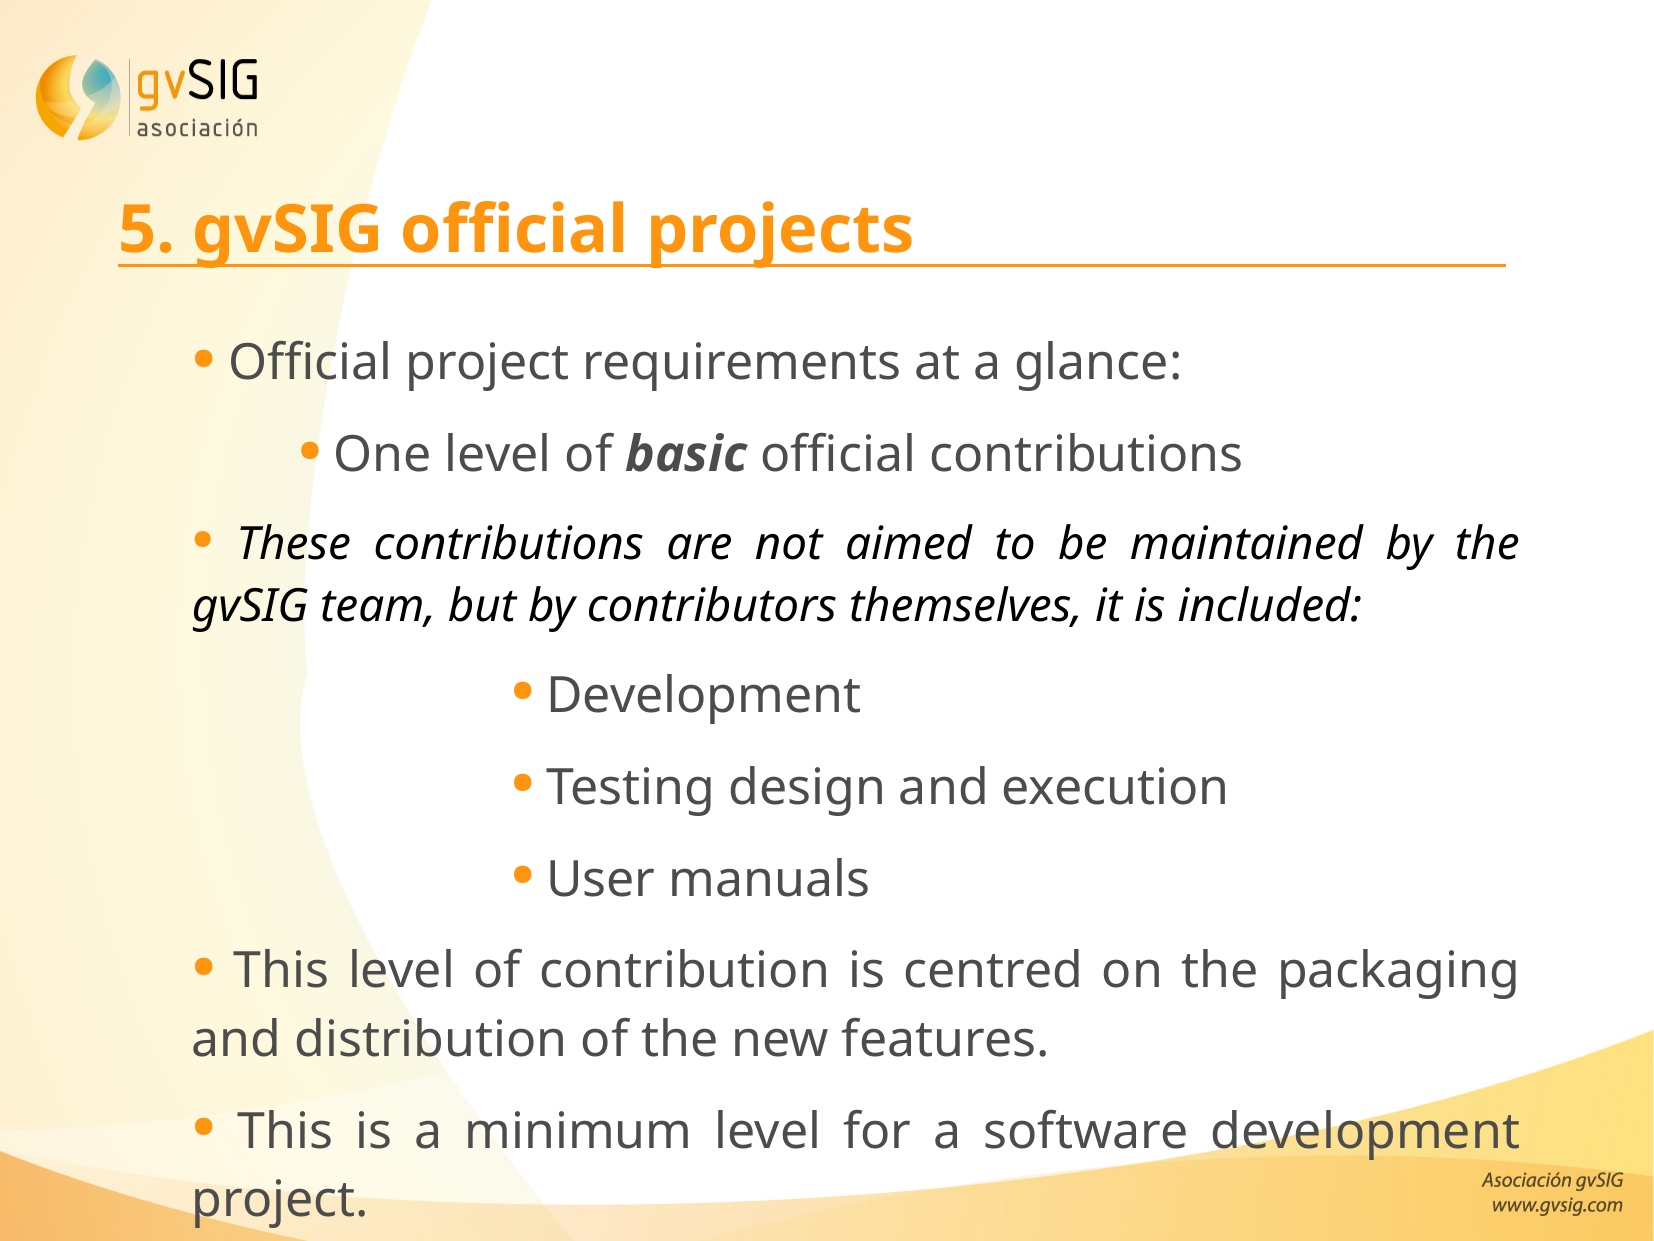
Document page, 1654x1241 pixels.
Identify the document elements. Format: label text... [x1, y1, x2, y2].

text_box Official project requirements at a glance: One level of basic official contributions These contributions are not aimed to be maintained by the gvSIG team, but by contributors themselves, it is included: Development Testing design and execution User manuals This level of contribution is centred on the packaging and distribution of the new features. This is a minimum level for a software development project. [177, 318, 1536, 1183]
picture [0, 0, 1654, 1241]
title 5. gvSIG official projects [118, 177, 1607, 276]
